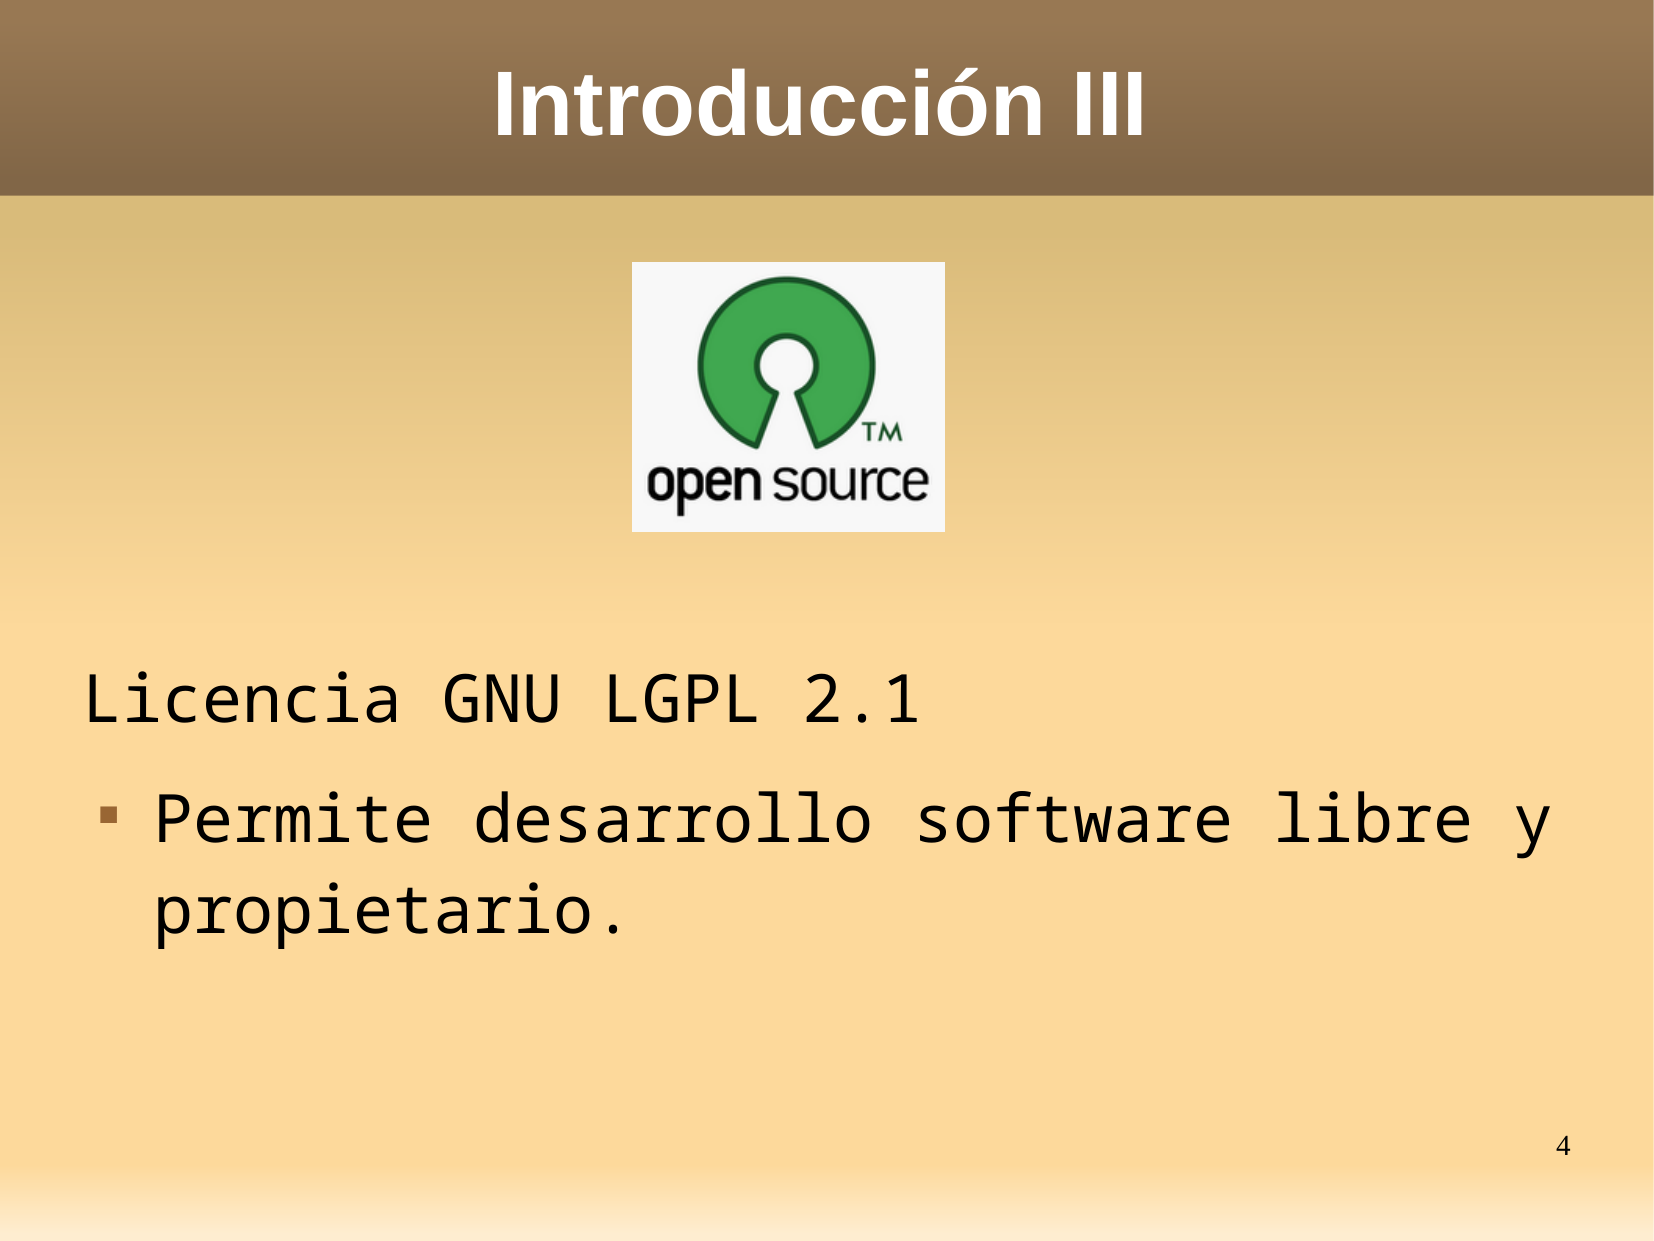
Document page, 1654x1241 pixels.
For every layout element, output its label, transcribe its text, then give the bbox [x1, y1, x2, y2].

title Introducción III [76, 7, 1565, 200]
list Licencia GNU LGPL 2.1 Permite desarrollo software libre y propietario. [82, 290, 1571, 1094]
picture [0, 0, 1654, 1241]
